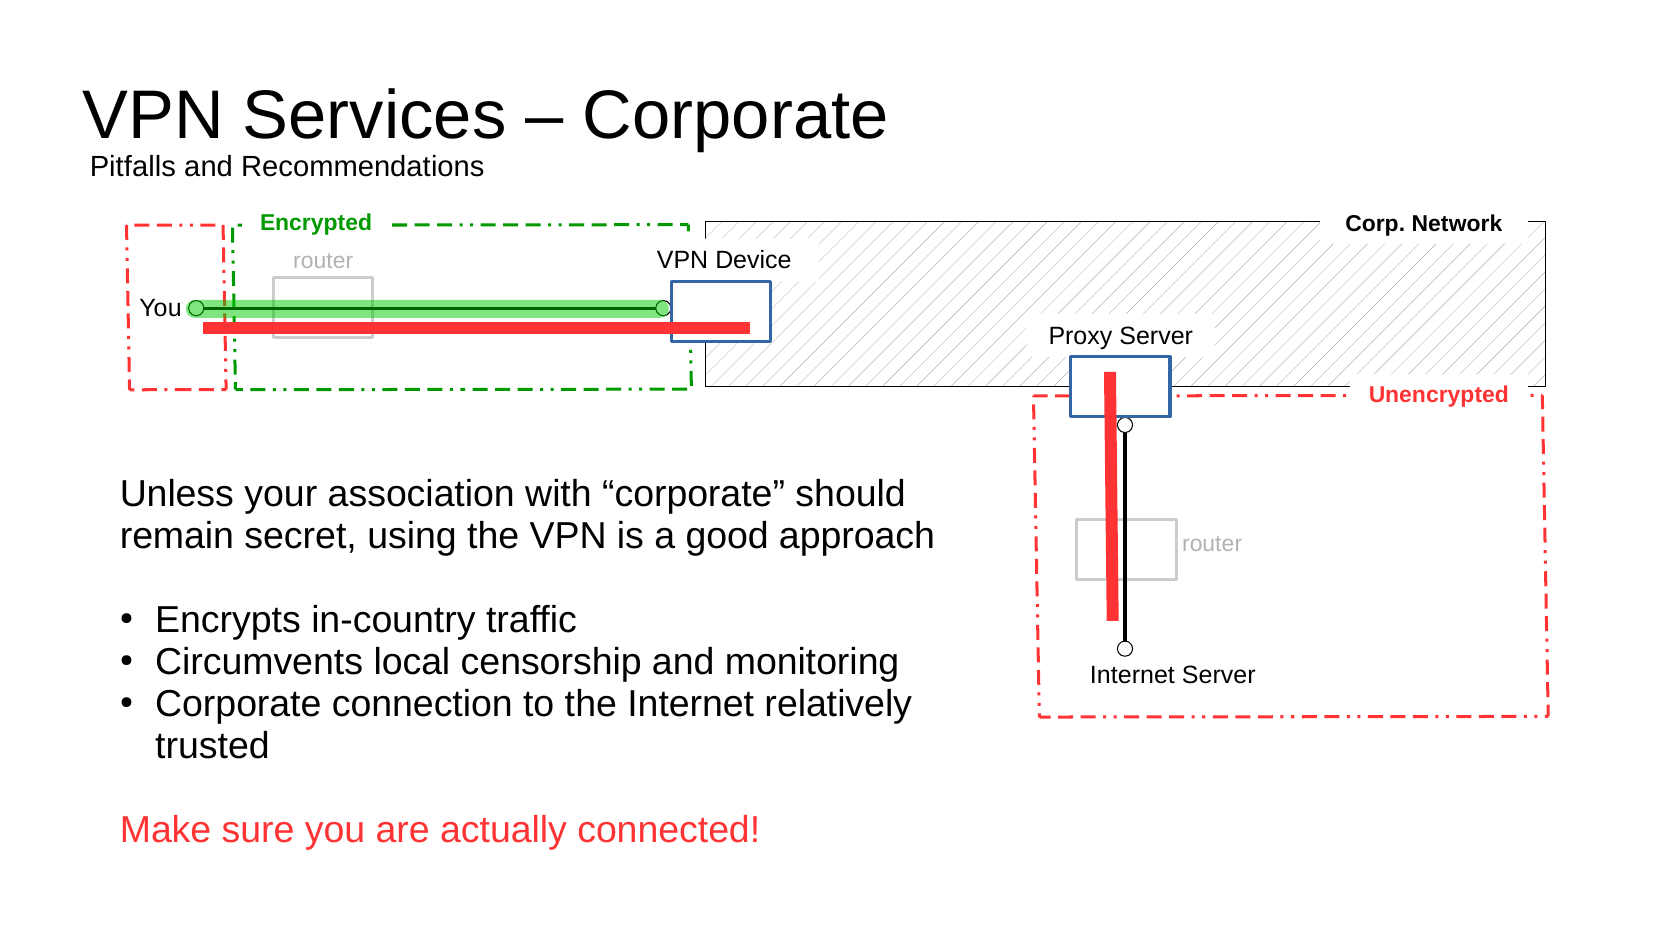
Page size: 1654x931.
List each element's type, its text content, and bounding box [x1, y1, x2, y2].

text_box VPN Device [630, 238, 819, 282]
text_box router [270, 244, 376, 283]
text_box router [1159, 523, 1265, 567]
text_box [214, 318, 225, 322]
text_box [128, 330, 227, 390]
title VPN Services – Corporate [82, 37, 1571, 193]
text_box Pitfalls and Recommendations [75, 142, 916, 223]
text_box Encrypted [242, 223, 391, 244]
text_box [126, 225, 225, 299]
text_box [1119, 419, 1131, 431]
text_box Internet Server [1070, 653, 1276, 752]
text_box [232, 221, 1549, 718]
text_box [1119, 642, 1131, 653]
text_box Unless your association with “corporate” should remain secret, using the VPN is a good approach Encrypts in-country traffic Circumvents local censorship and monitoring Corporate connection to the Internet relatively trusted Make sure you are actually connected! [105, 465, 976, 859]
text_box Proxy Server [1026, 313, 1216, 357]
text_box Corp. Network [1320, 203, 1528, 244]
text_box You [108, 286, 214, 330]
text_box Unencrypted [1350, 374, 1528, 415]
